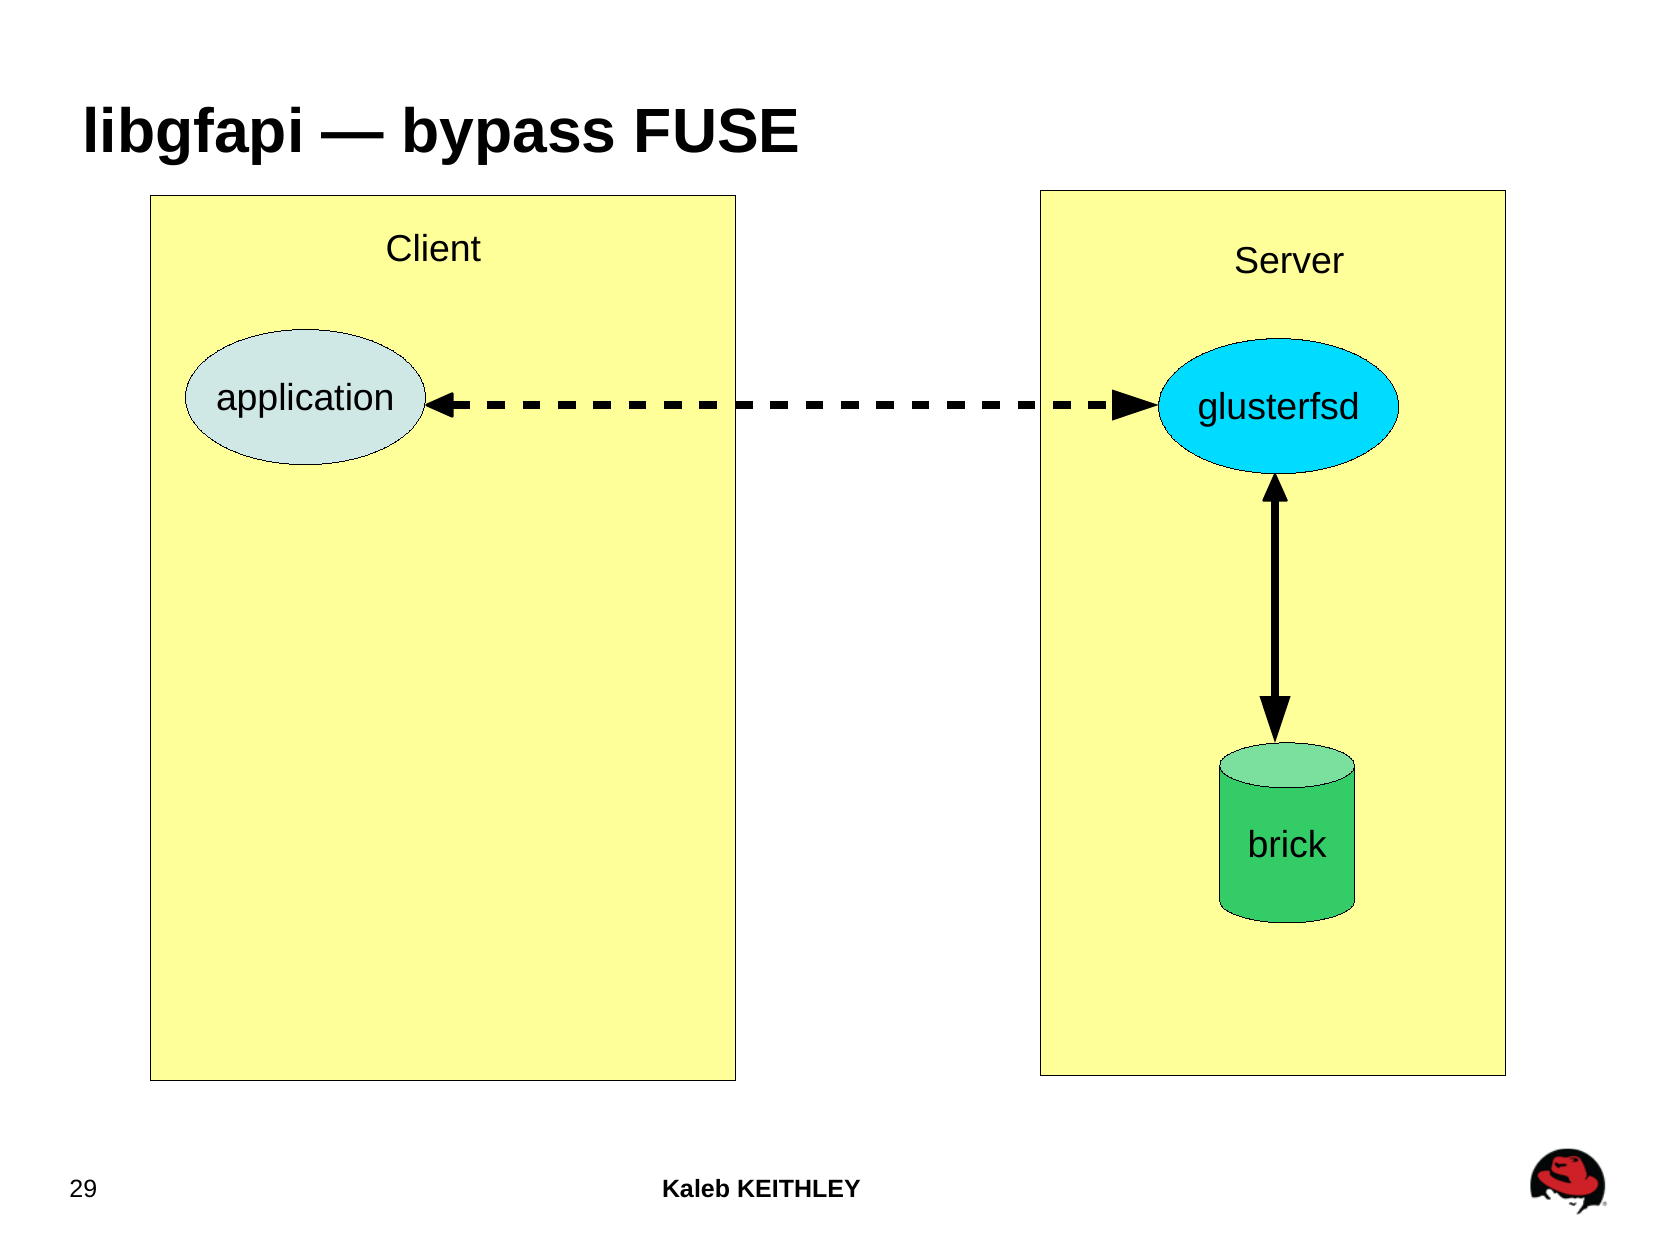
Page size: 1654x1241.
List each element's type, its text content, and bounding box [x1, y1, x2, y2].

text_box glusterfsd [1158, 338, 1399, 474]
text_box Client [370, 220, 519, 277]
text_box brick [1219, 767, 1355, 923]
picture [1529, 1146, 1613, 1224]
text_box application [185, 329, 426, 465]
text_box [1040, 190, 1506, 1076]
text_box Server [1219, 231, 1360, 289]
text_box [150, 226, 736, 1081]
title libgfapi — bypass FUSE [82, 37, 1571, 226]
